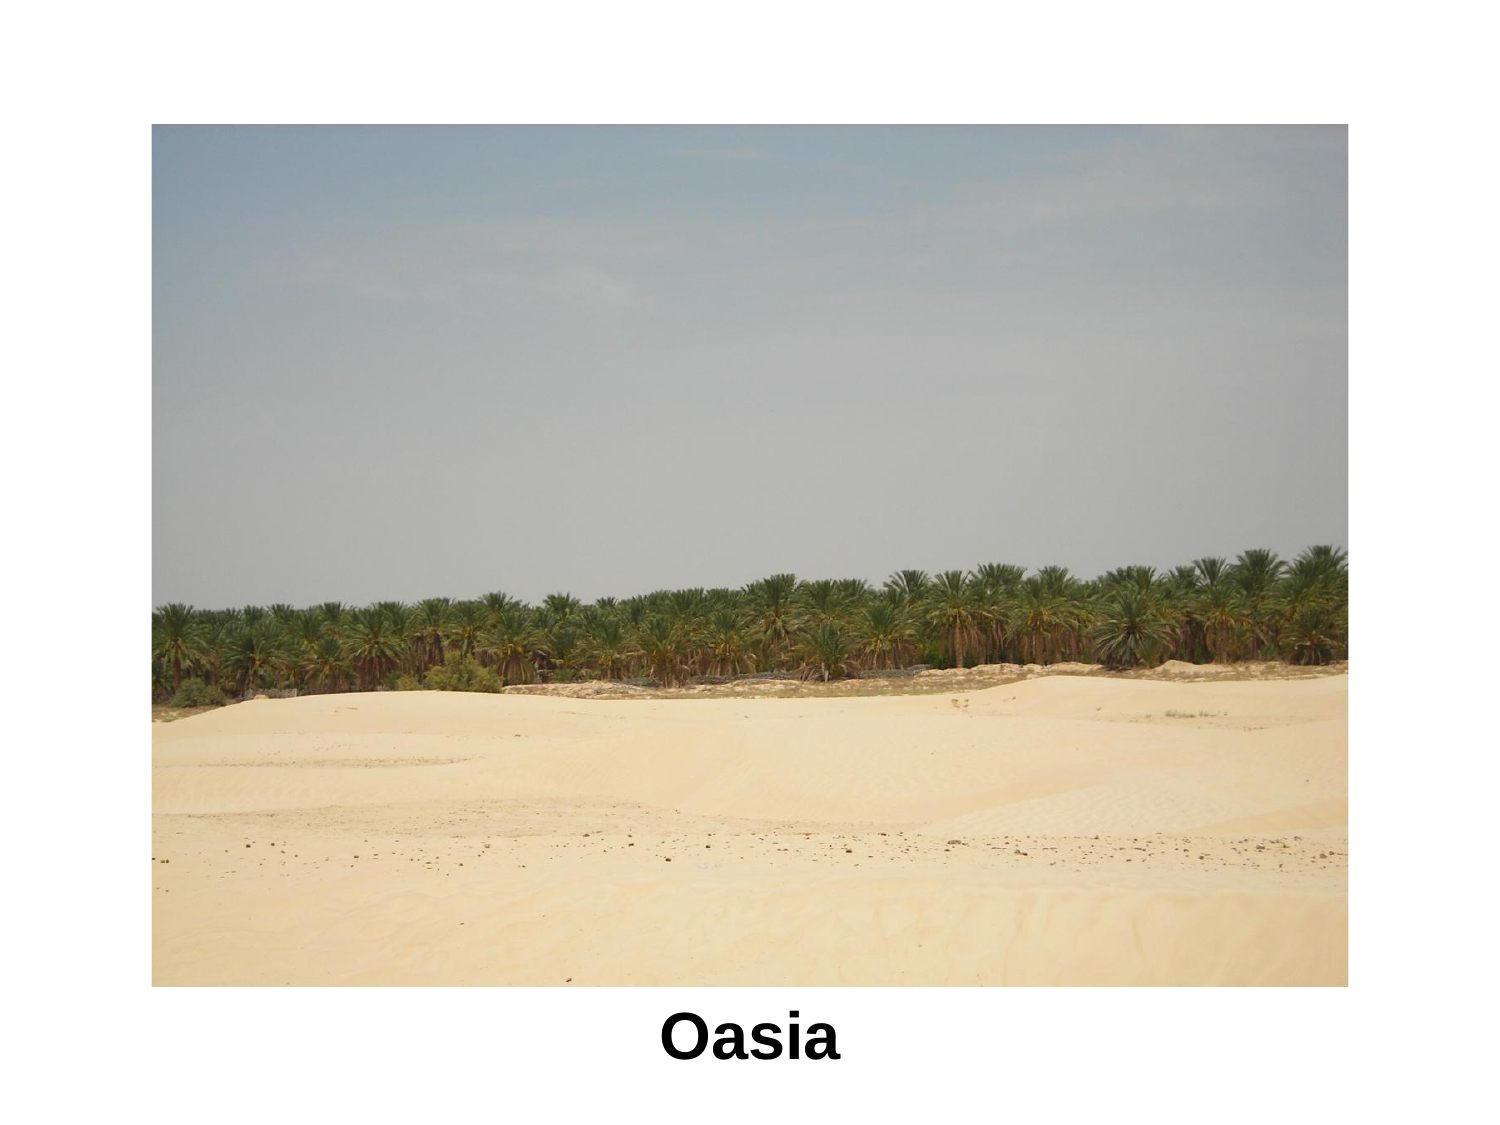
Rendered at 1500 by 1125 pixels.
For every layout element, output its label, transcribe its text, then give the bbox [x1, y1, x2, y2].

picture [151, 124, 1349, 987]
text_box Oasia [0, 992, 1500, 1105]
